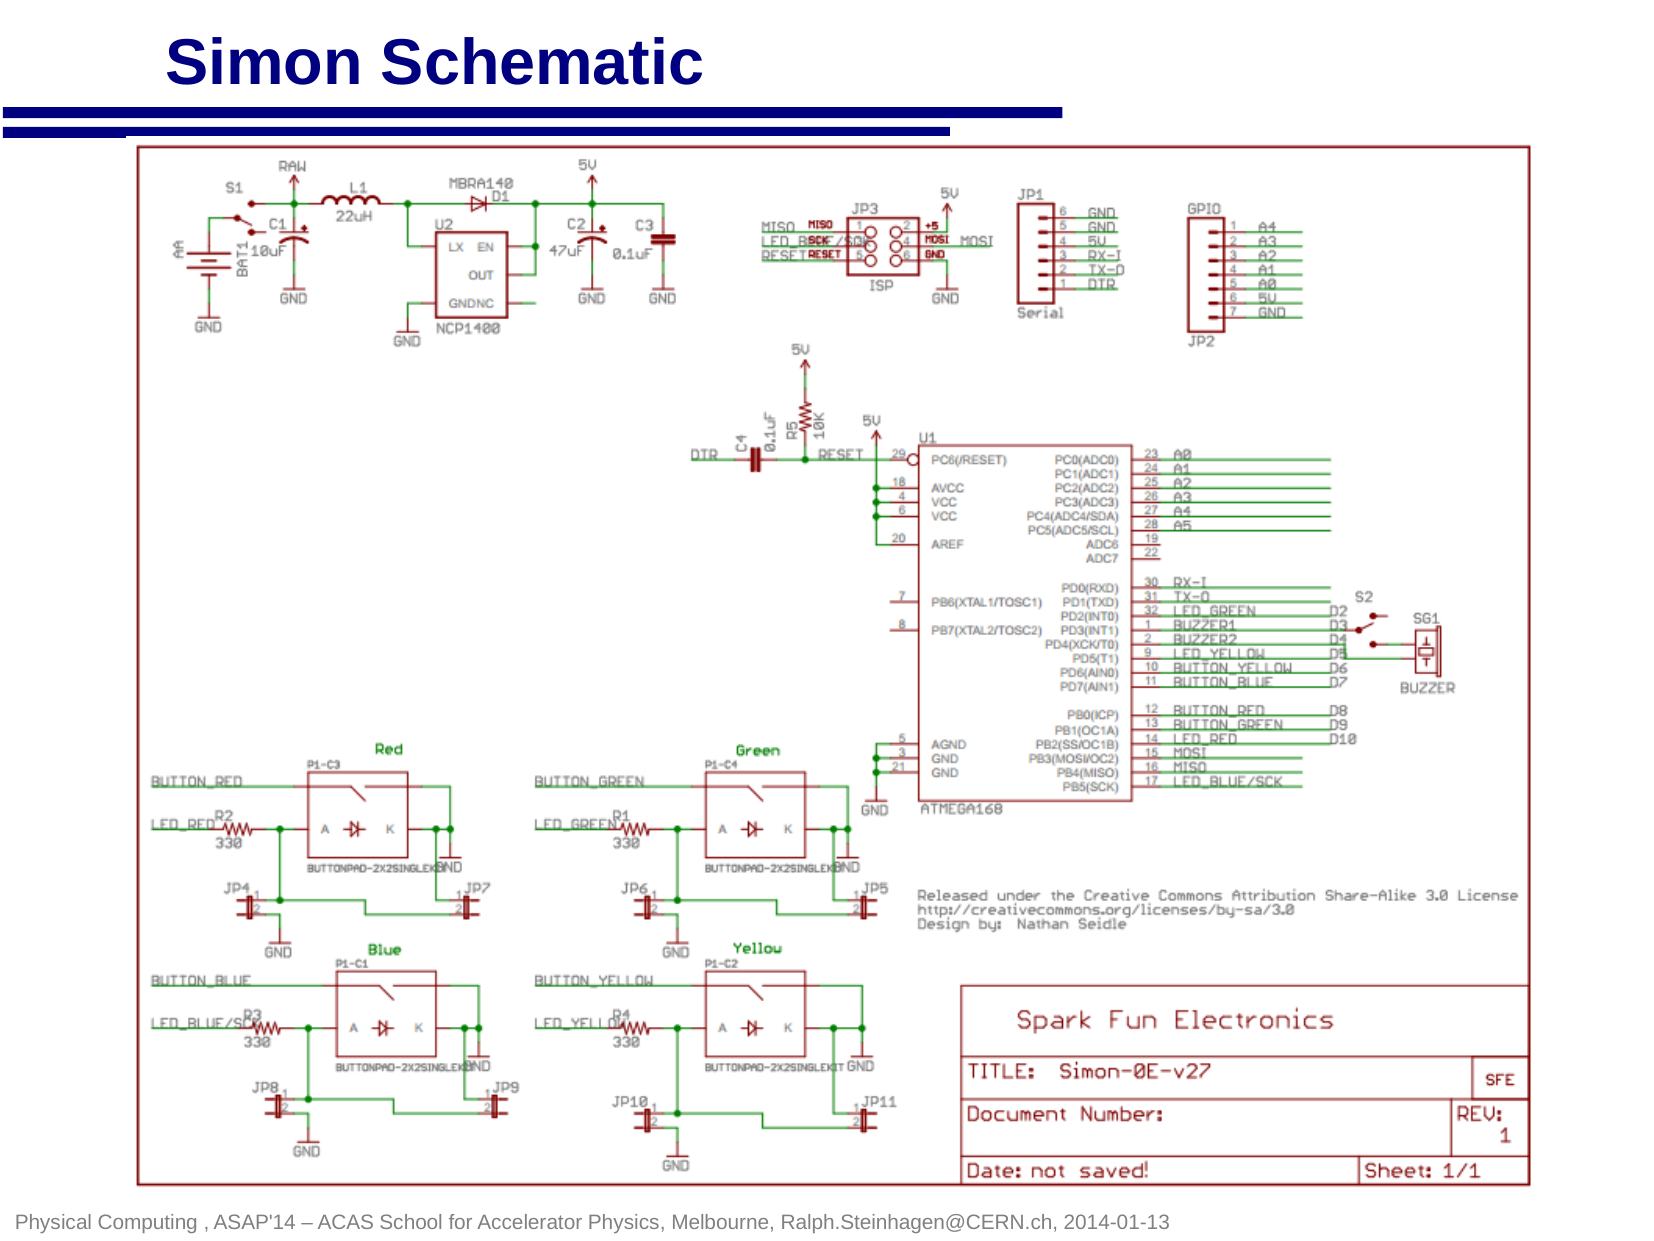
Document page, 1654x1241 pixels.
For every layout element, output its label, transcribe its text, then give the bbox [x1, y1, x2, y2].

title Simon Schematic [165, 0, 1323, 124]
picture [126, 136, 1537, 1195]
